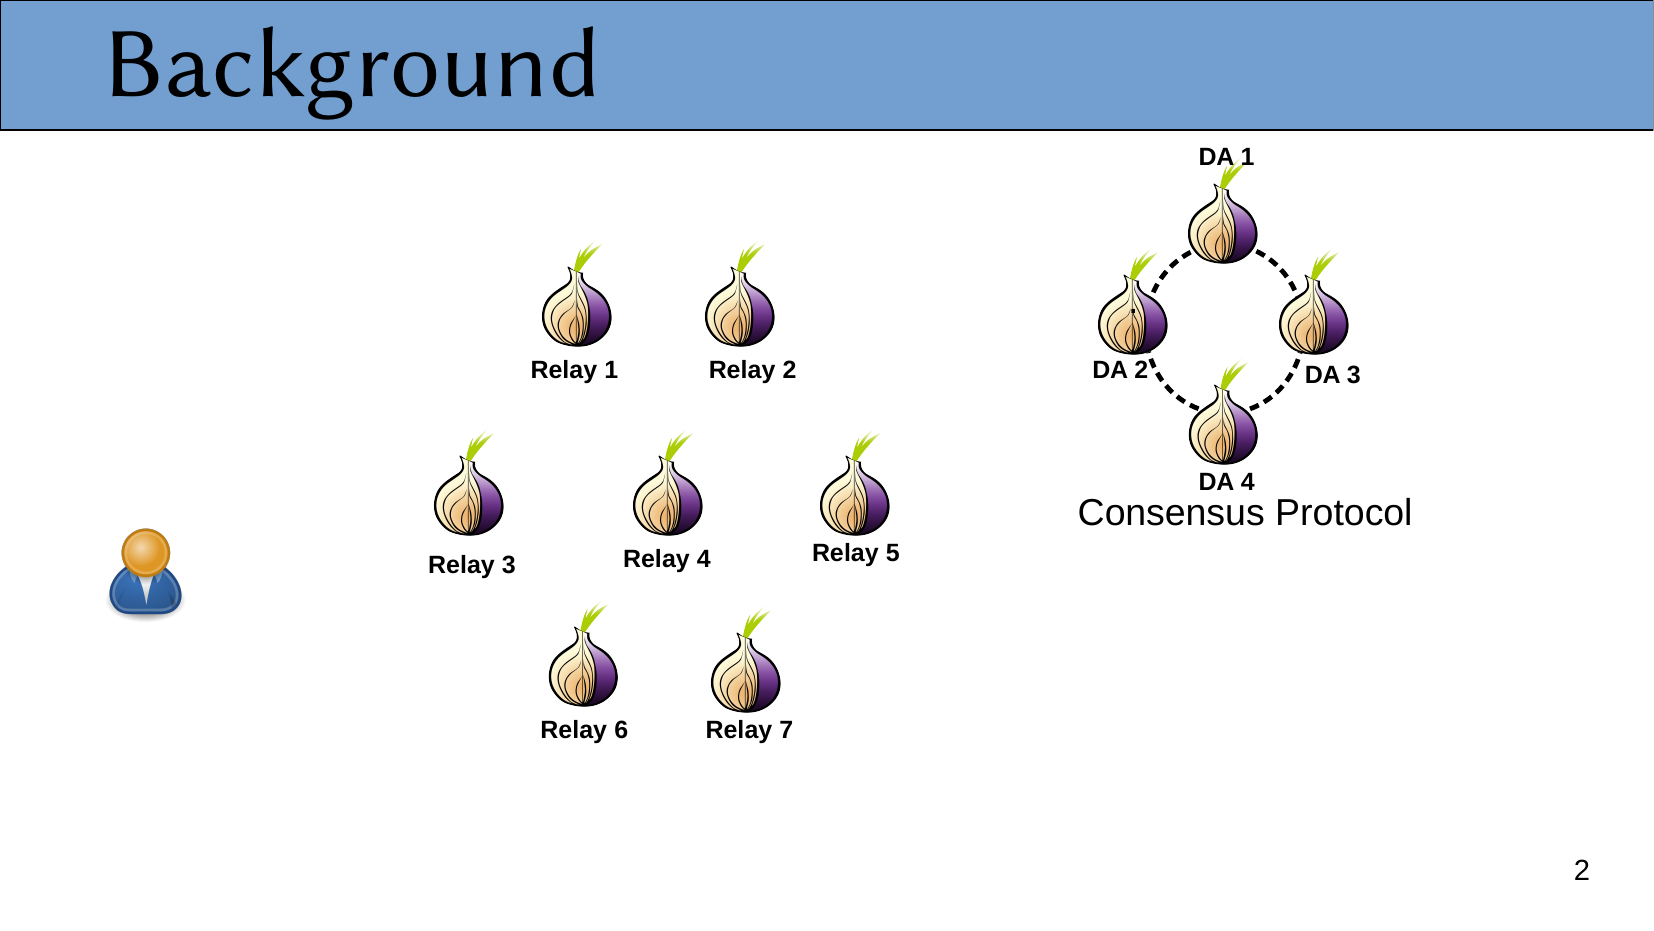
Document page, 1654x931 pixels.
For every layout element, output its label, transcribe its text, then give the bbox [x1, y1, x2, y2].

picture [684, 235, 797, 349]
text_box [1317, 0, 1654, 130]
picture [612, 424, 725, 537]
picture [94, 524, 197, 627]
picture [413, 424, 526, 538]
text_box [0, 0, 88, 130]
text_box DA 2 [1077, 348, 1164, 391]
picture [1077, 152, 1371, 467]
text_box Relay 7 [690, 708, 830, 773]
text_box 2 [1559, 846, 1607, 895]
picture [690, 601, 803, 708]
picture [799, 424, 912, 531]
text_box DA 1 [1183, 135, 1270, 179]
text_box Relay 6 [525, 708, 665, 773]
text_box Background [88, 0, 1317, 131]
picture [521, 235, 634, 348]
text_box Relay 3 [413, 543, 553, 608]
picture [528, 595, 640, 708]
text_box Relay 2 [693, 348, 833, 413]
text_box Relay 5 [797, 531, 937, 596]
text_box Consensus Protocol [1062, 484, 1428, 542]
text_box DA 3 [1290, 353, 1377, 397]
text_box Relay 1 [515, 348, 655, 413]
text_box DA 4 [1183, 460, 1270, 484]
text_box Relay 4 [608, 537, 748, 602]
